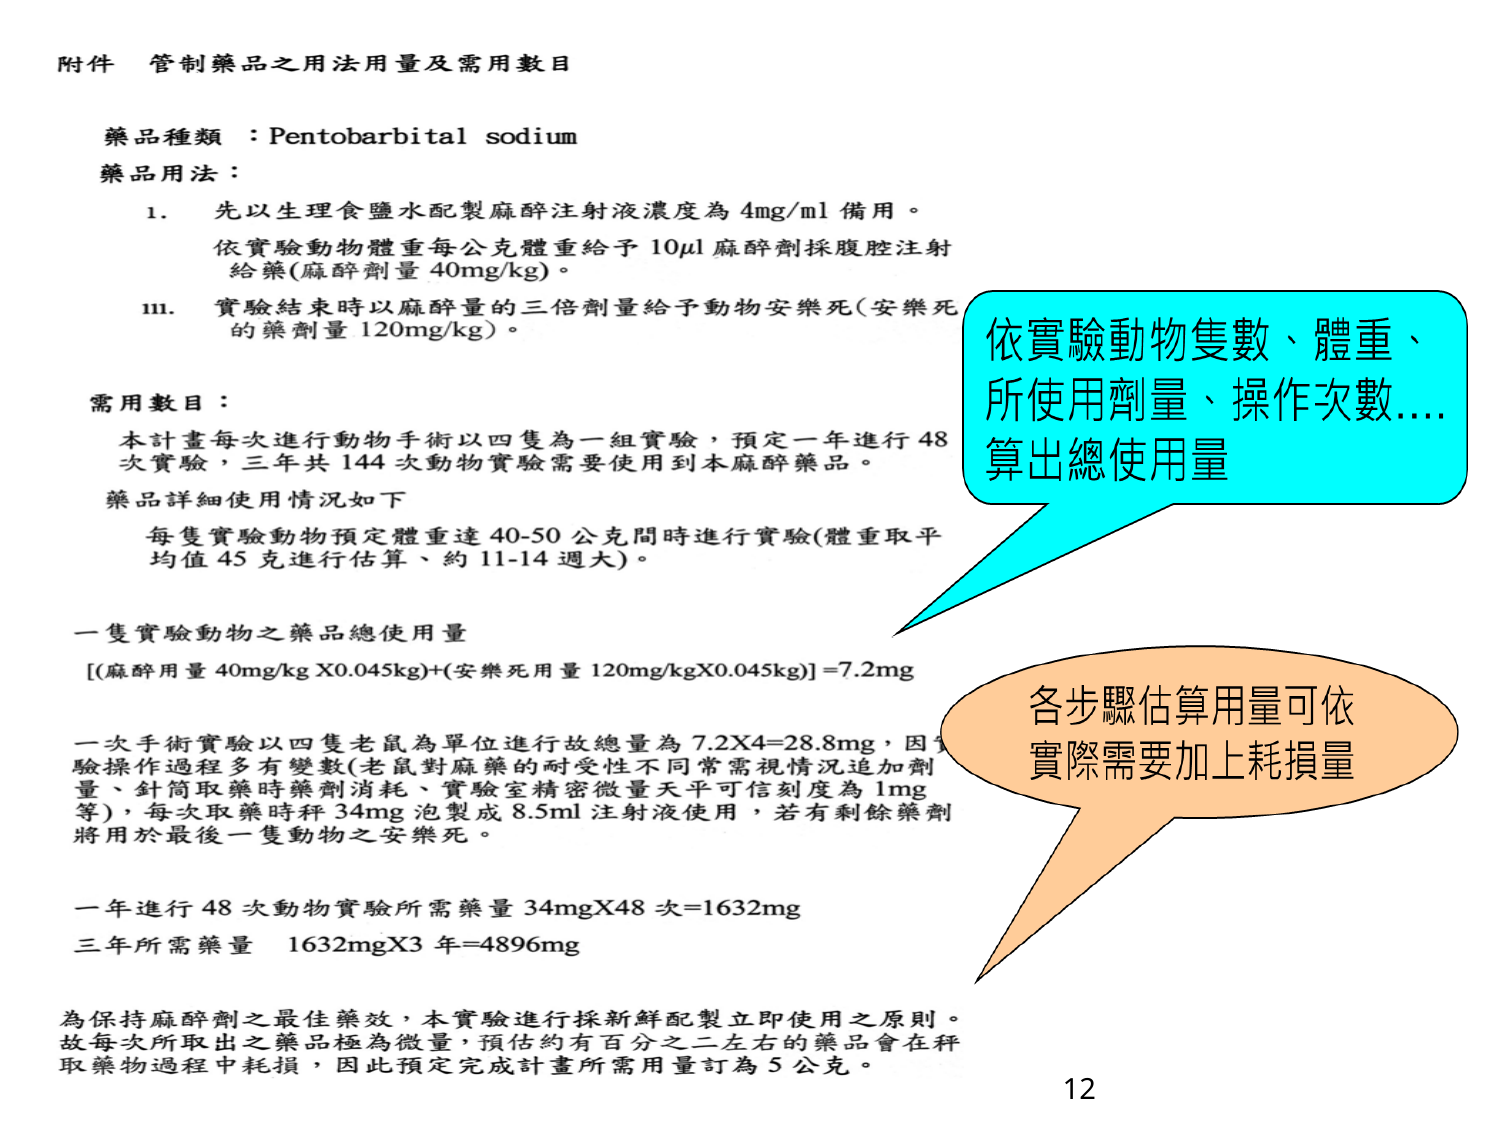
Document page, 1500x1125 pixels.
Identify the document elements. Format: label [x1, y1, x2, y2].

picture [53, 50, 1471, 1079]
